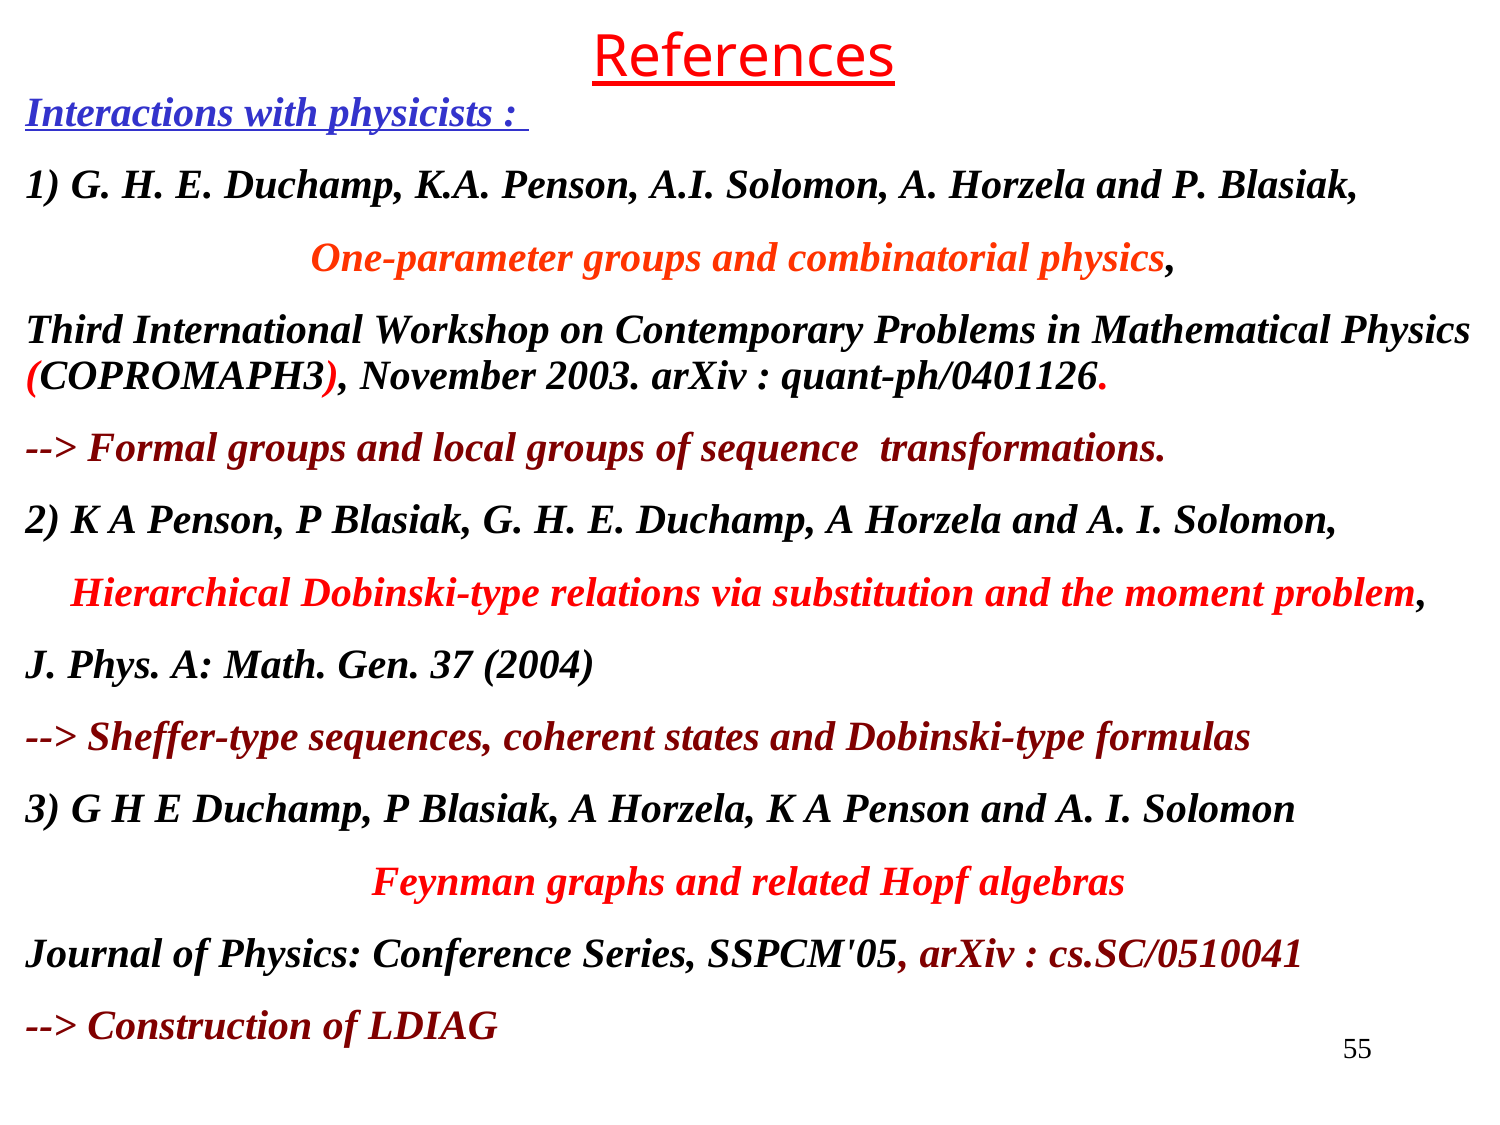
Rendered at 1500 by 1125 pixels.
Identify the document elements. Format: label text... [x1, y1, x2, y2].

text_box Interactions with physicists : 1) G. H. E. Duchamp, K.A. Penson, A.I. Solomon, A. Horzela and P. Blasiak, One-parameter groups and combinatorial physics, Third International Workshop on Contemporary Problems in Mathematical Physics (COPROMAPH3), November 2003. arXiv : quant-ph/0401126. --> Formal groups and local groups of sequence transformations. 2) K A Penson, P Blasiak, G. H. E. Duchamp, A Horzela and A. I. Solomon, Hierarchical Dobinski-type relations via substitution and the moment problem, J. Phys. A: Math. Gen. 37 (2004) --> Sheffer-type sequences, coherent states and Dobinski-type formulas 3) G H E Duchamp, P Blasiak, A Horzela, K A Penson and A. I. Solomon Feynman graphs and related Hopf algebras Journal of Physics: Conference Series, SSPCM'05, arXiv : cs.SC/0510041 --> Construction of LDIAG [10, 82, 1487, 1064]
text_box References [50, 6, 1453, 82]
